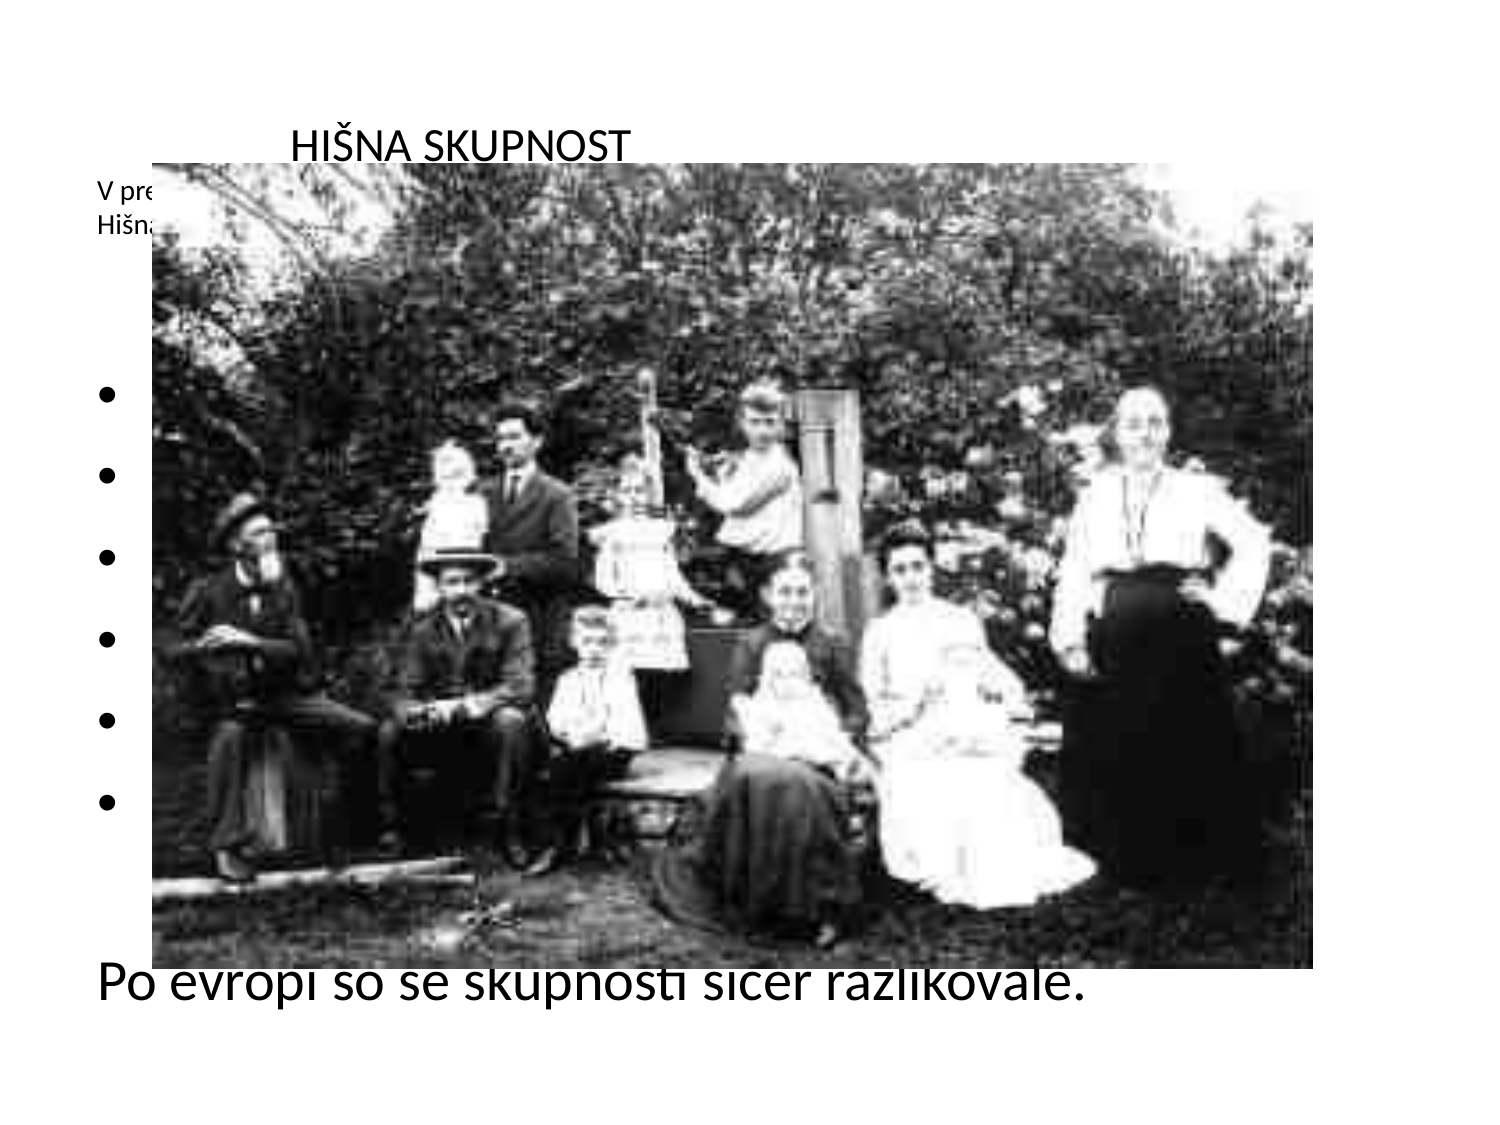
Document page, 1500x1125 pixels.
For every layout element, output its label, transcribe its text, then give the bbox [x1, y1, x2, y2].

picture [152, 163, 1313, 969]
title HIŠNA SKUPNOST V predindustrijski družbi je bila družina skupnost vseh oseb, ki so živele pod eno streho. Hišna skupnost je dosegala le nekaj oseb: [82, 105, 1432, 351]
list Krvni sorodniki različnih generacij Otroci v reji in posvojenci Dekle in hlapce Pomočnike in vajence Služničad Druge najemnike Po evropi so se skupnosti sicer razlikovale. [82, 351, 1432, 1094]
